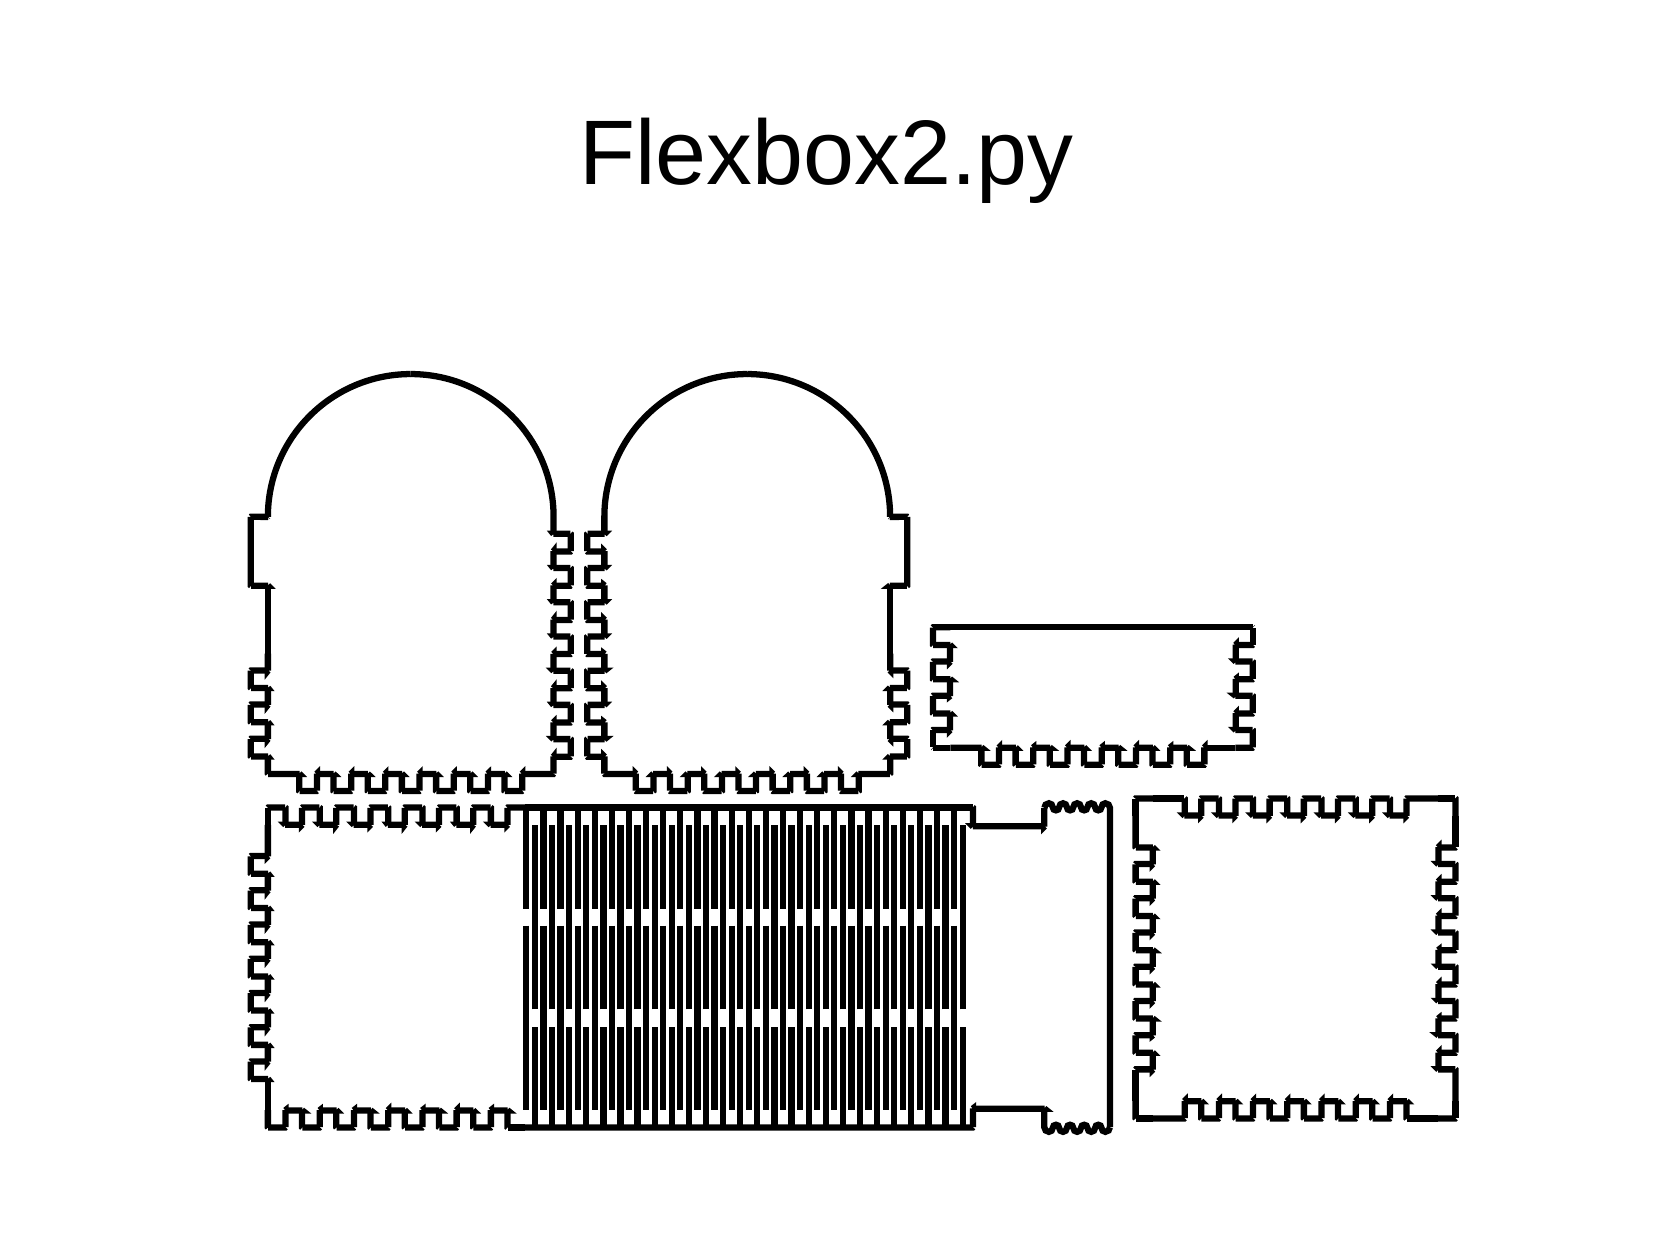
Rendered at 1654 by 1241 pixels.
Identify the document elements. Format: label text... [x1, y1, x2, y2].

title Flexbox2.py [82, 49, 1571, 257]
picture [233, 257, 1481, 1145]
